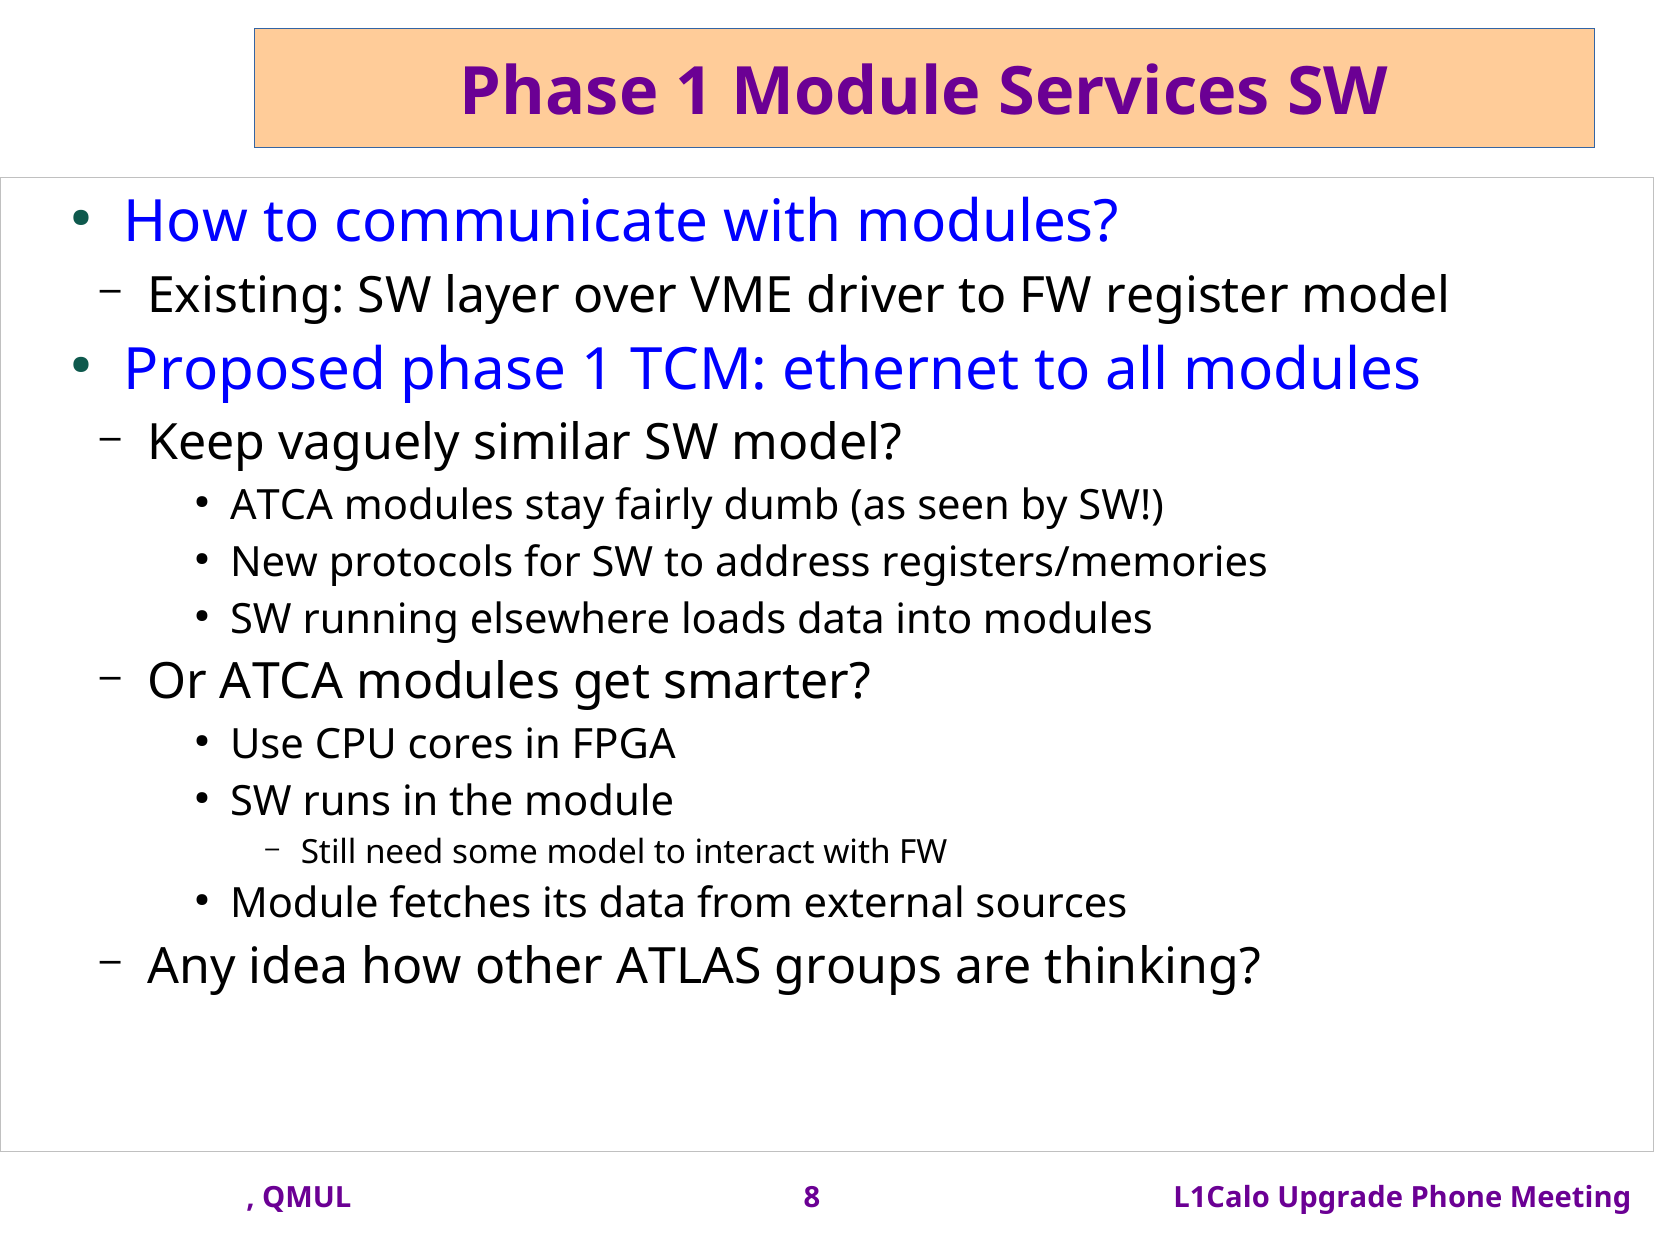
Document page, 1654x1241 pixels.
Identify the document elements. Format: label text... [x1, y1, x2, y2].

title Phase 1 Module Services SW [254, 28, 1595, 148]
list How to communicate with modules? Existing: SW layer over VME driver to FW register model Proposed phase 1 TCM: ethernet to all modules Keep vaguely similar SW model? ATCA modules stay fairly dumb (as seen by SW!) New protocols for SW to address registers/memories SW running elsewhere loads data into modules Or ATCA modules get smarter? Use CPU cores in FPGA SW runs in the module Still need some model to interact with FW Module fetches its data from external sources Any idea how other ATLAS groups are thinking? [52, 179, 1635, 1138]
